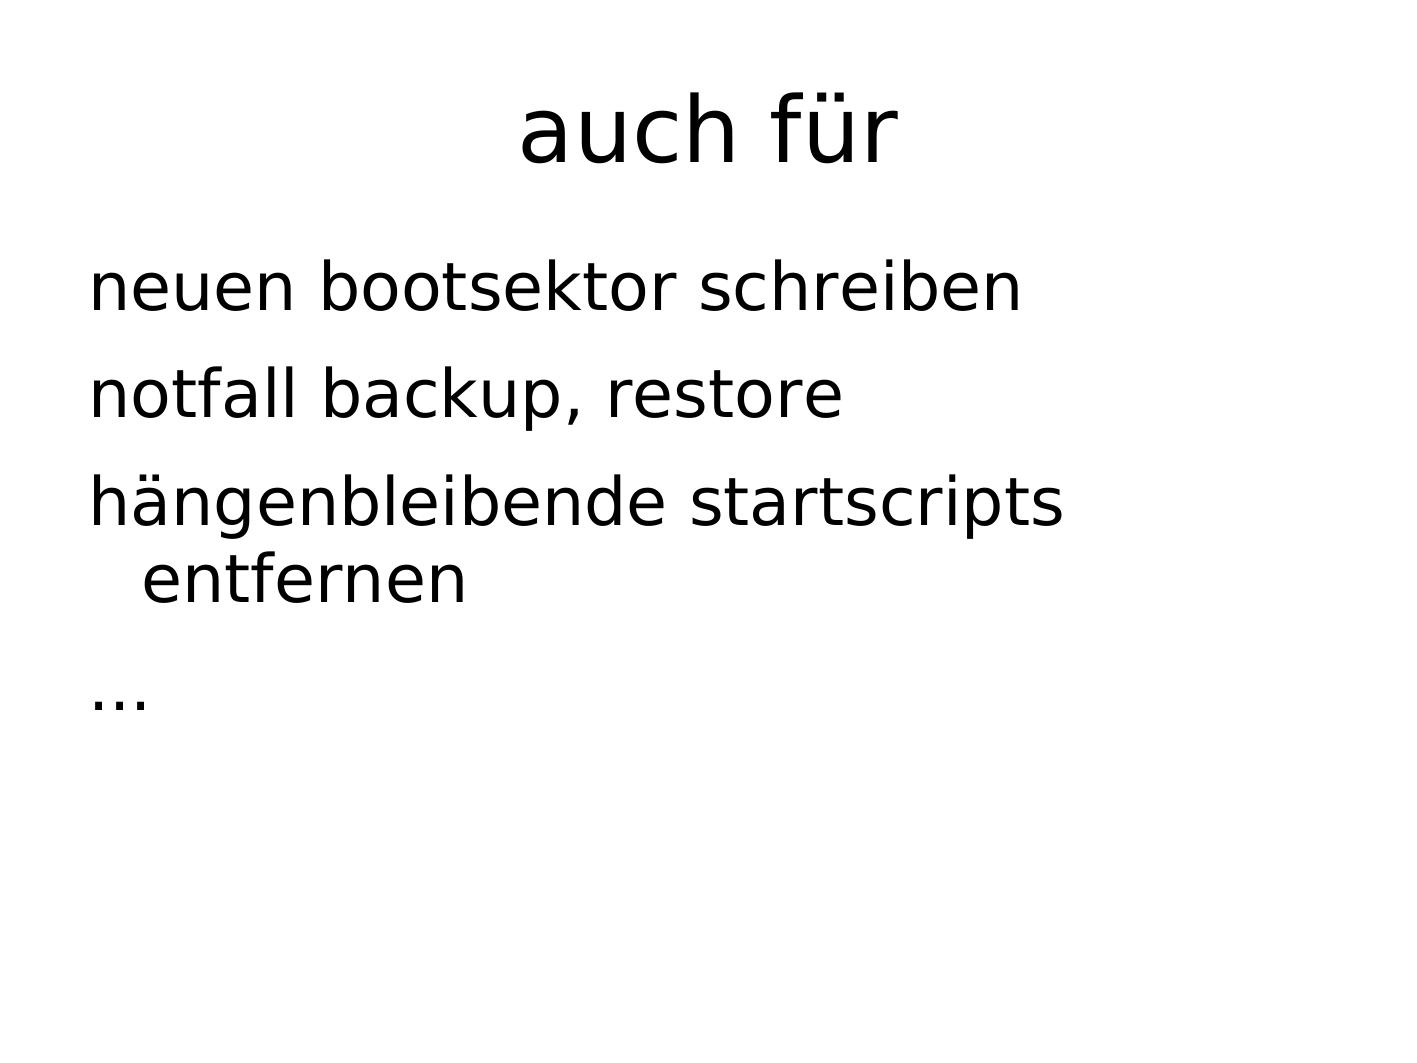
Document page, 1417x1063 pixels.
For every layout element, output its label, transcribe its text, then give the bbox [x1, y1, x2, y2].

list neuen bootsektor schreiben notfall backup, restore hängenbleibende startscripts entfernen ... [70, 248, 1346, 936]
title auch für [70, 49, 1346, 213]
